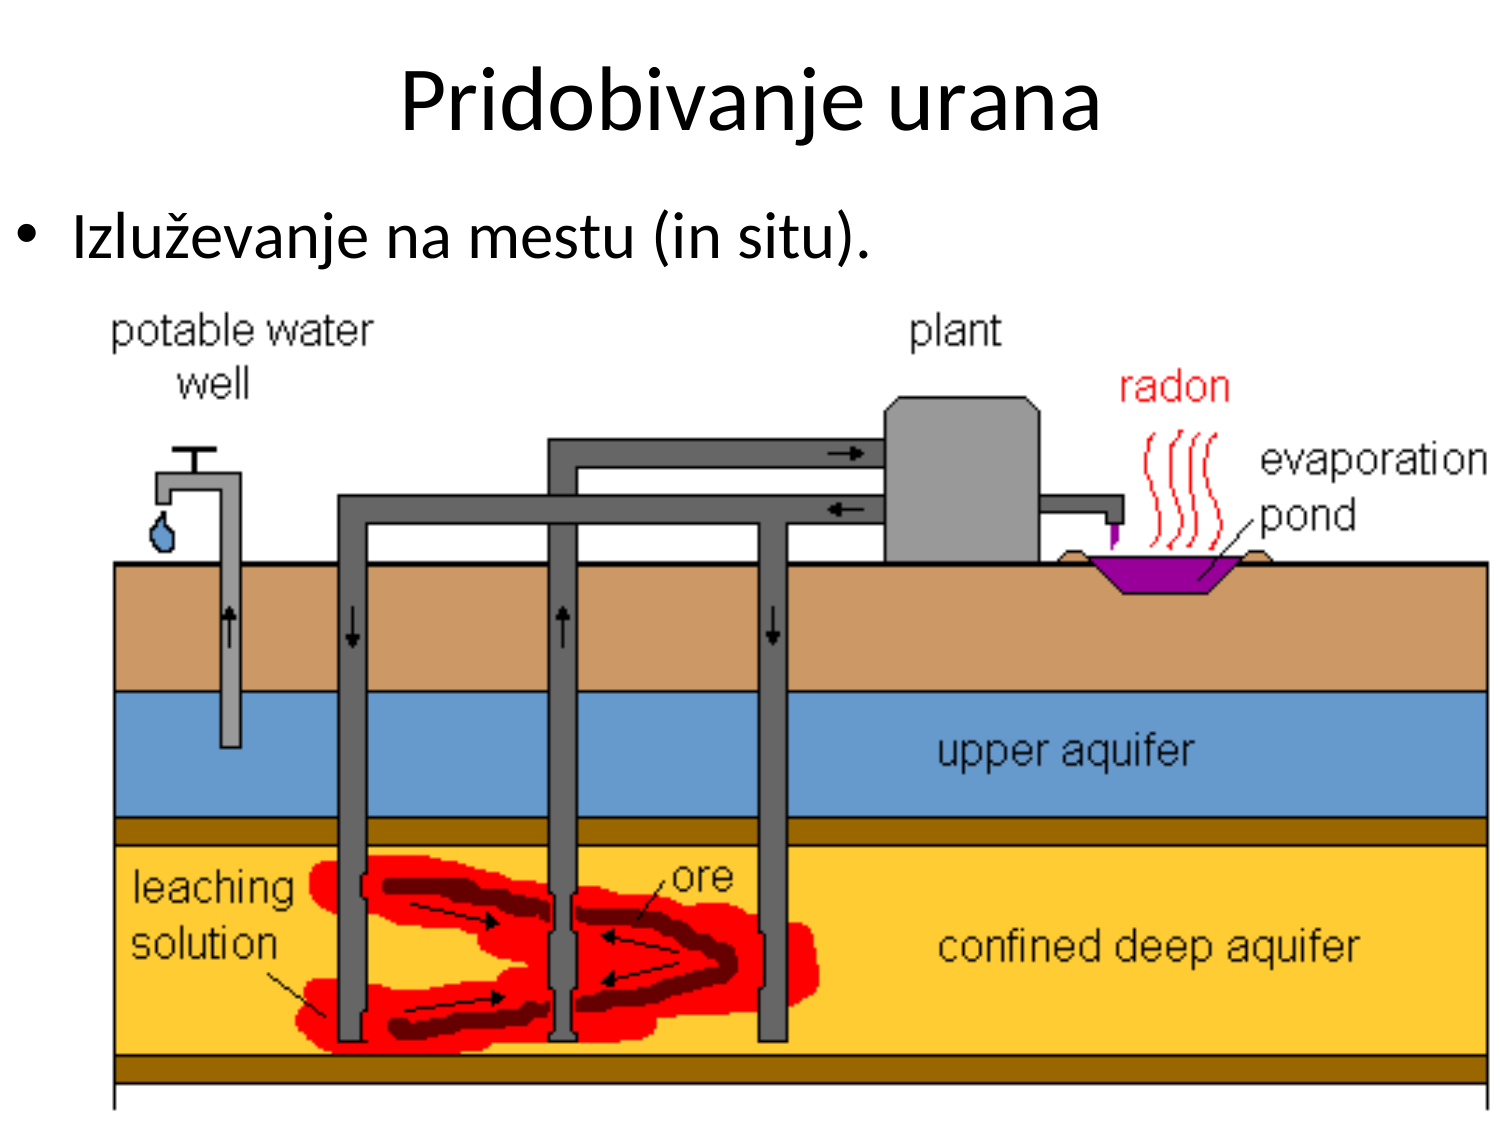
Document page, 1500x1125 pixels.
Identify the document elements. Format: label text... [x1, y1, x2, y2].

text_box Izluževanje na mestu (in situ). [0, 184, 1500, 892]
picture [100, 285, 1500, 1125]
text_box Pridobivanje urana [76, 0, 1427, 184]
